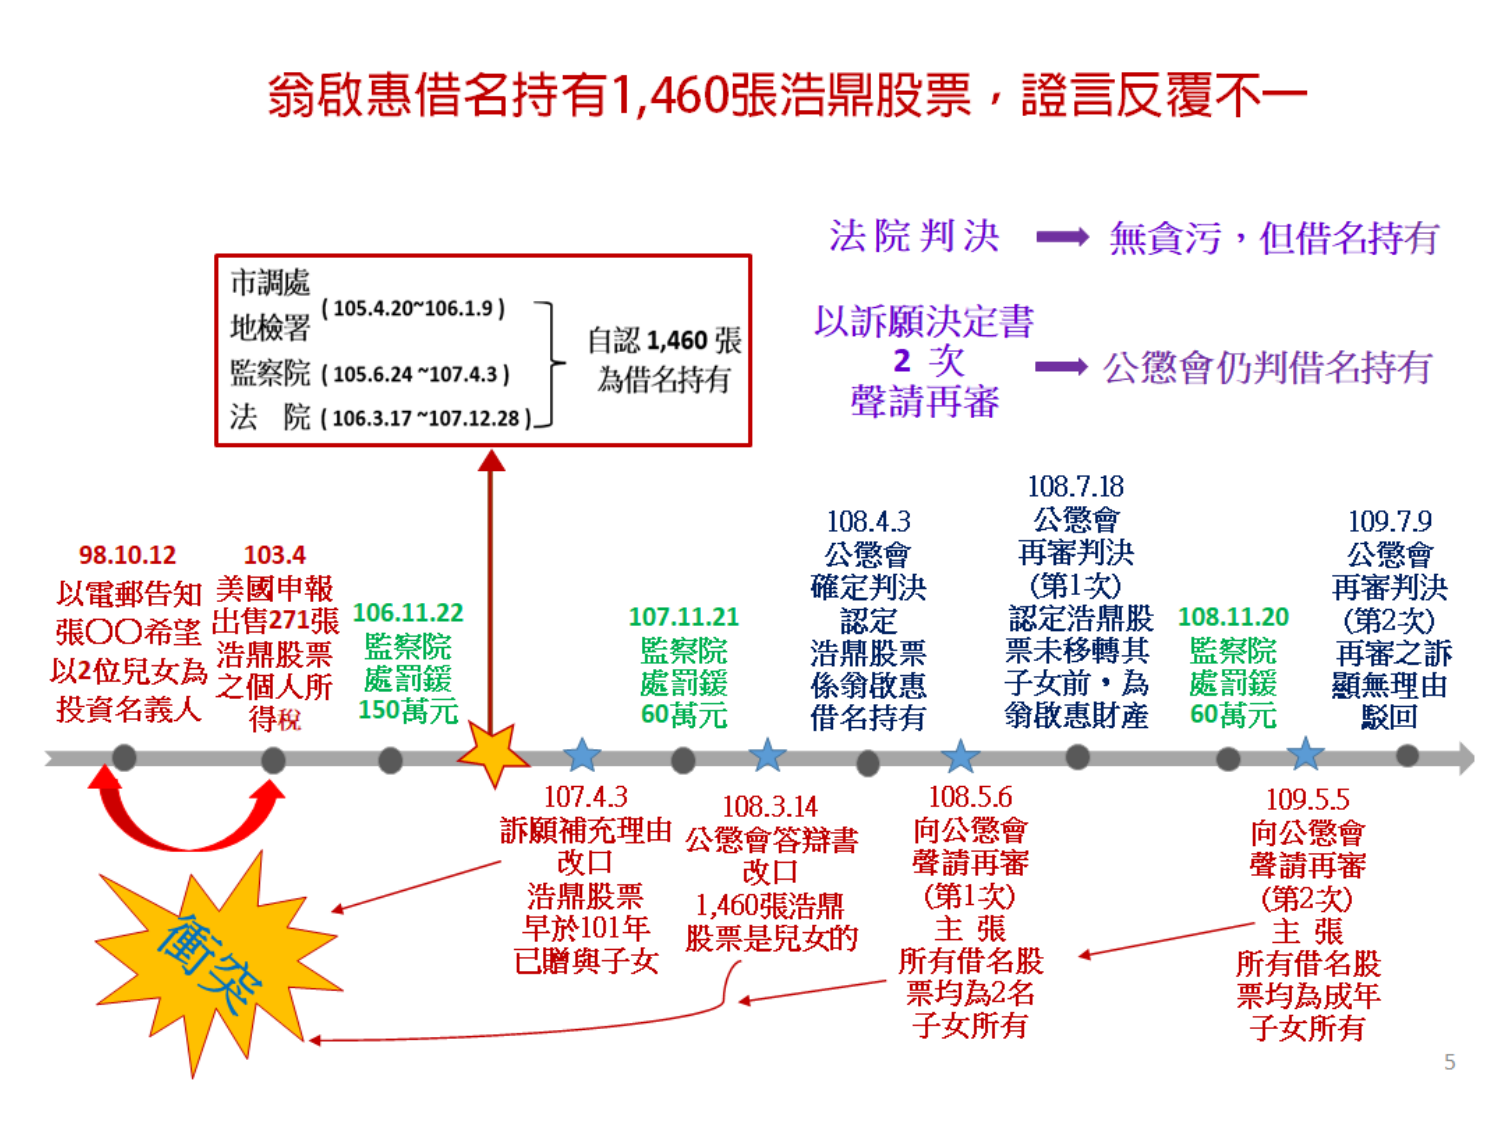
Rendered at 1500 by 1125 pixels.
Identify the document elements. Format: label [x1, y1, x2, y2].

picture [29, 50, 1483, 1088]
